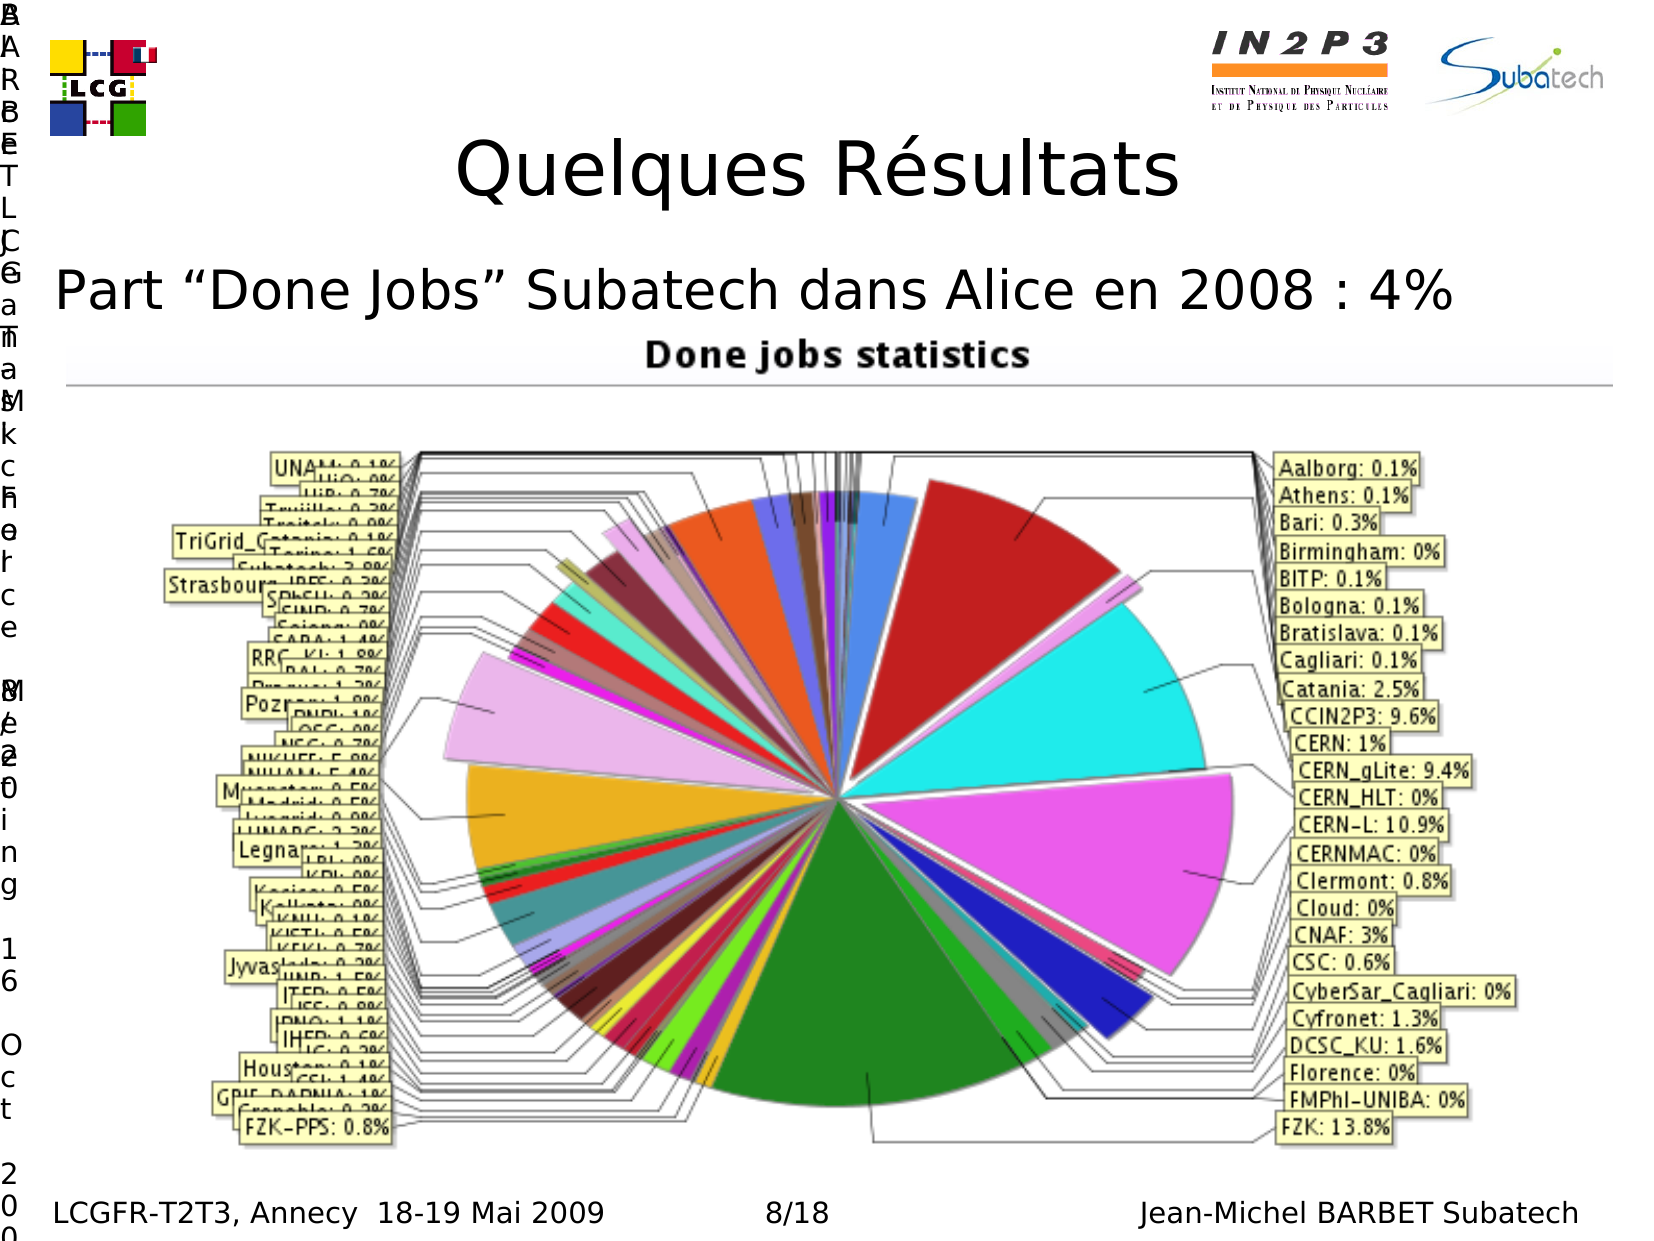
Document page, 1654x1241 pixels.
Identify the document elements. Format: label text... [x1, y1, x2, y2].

picture [50, 40, 159, 136]
picture [1210, 21, 1388, 75]
picture [1425, 37, 1603, 116]
list Part “Done Jobs” Subatech dans Alice en 2008 : 4% [37, 262, 1613, 1029]
picture [66, 335, 1613, 1201]
title Quelques Résultats [112, 75, 1525, 262]
